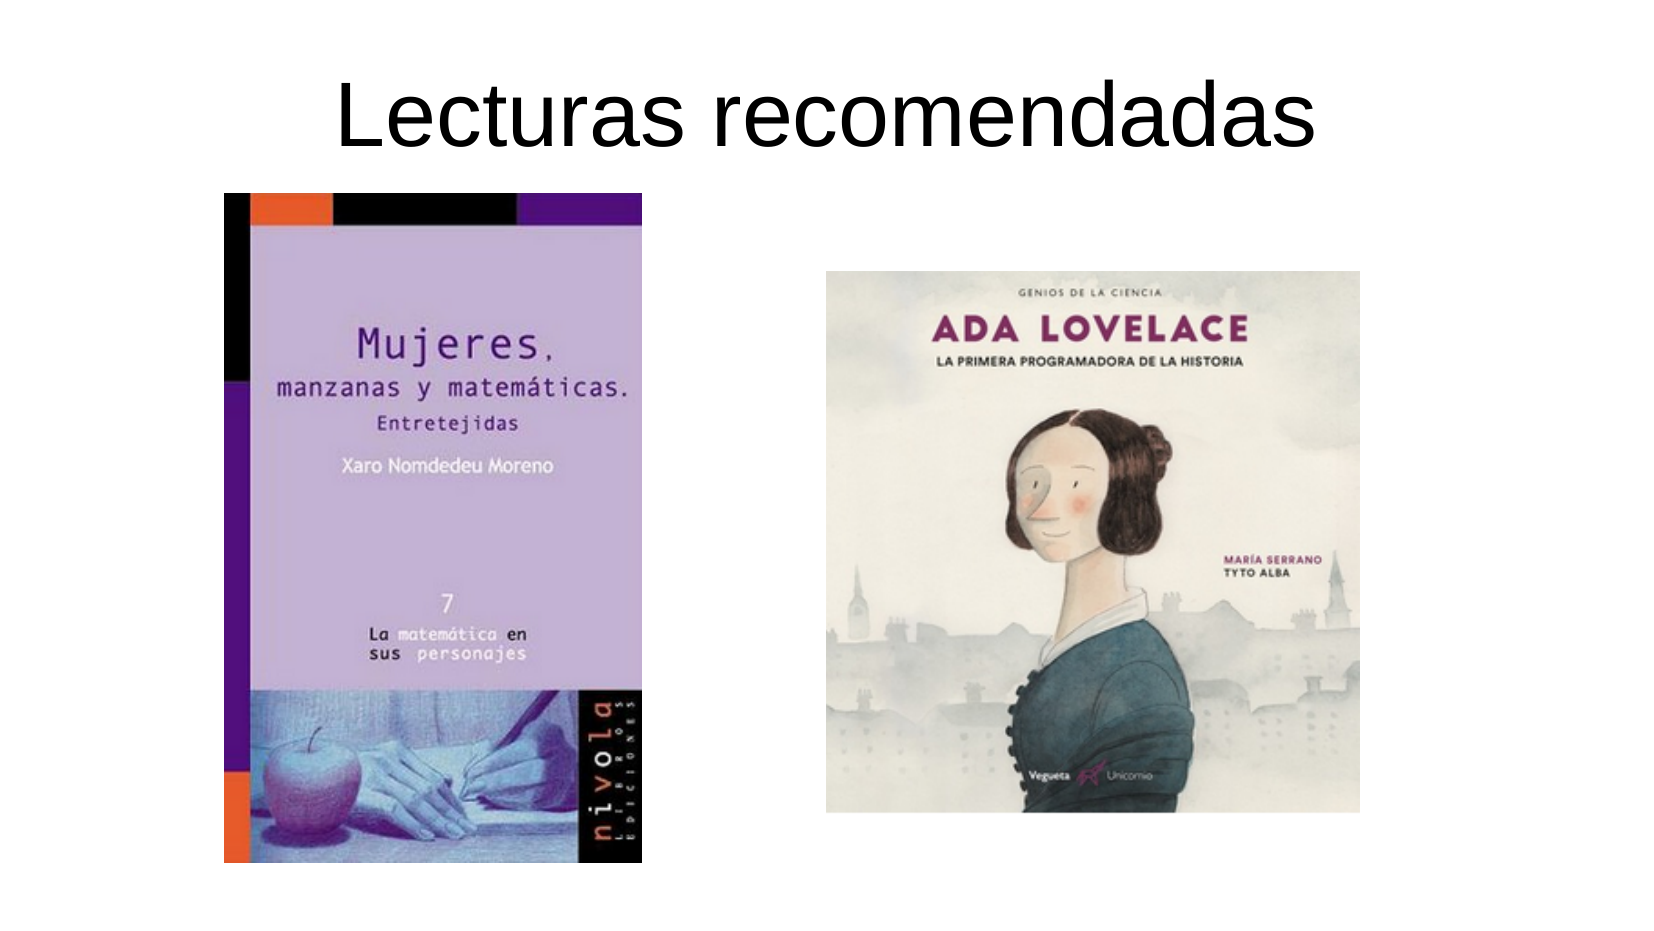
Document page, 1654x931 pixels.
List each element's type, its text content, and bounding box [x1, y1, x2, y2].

picture [826, 271, 1360, 815]
picture [224, 193, 642, 863]
title Lecturas recomendadas [82, 37, 1571, 193]
